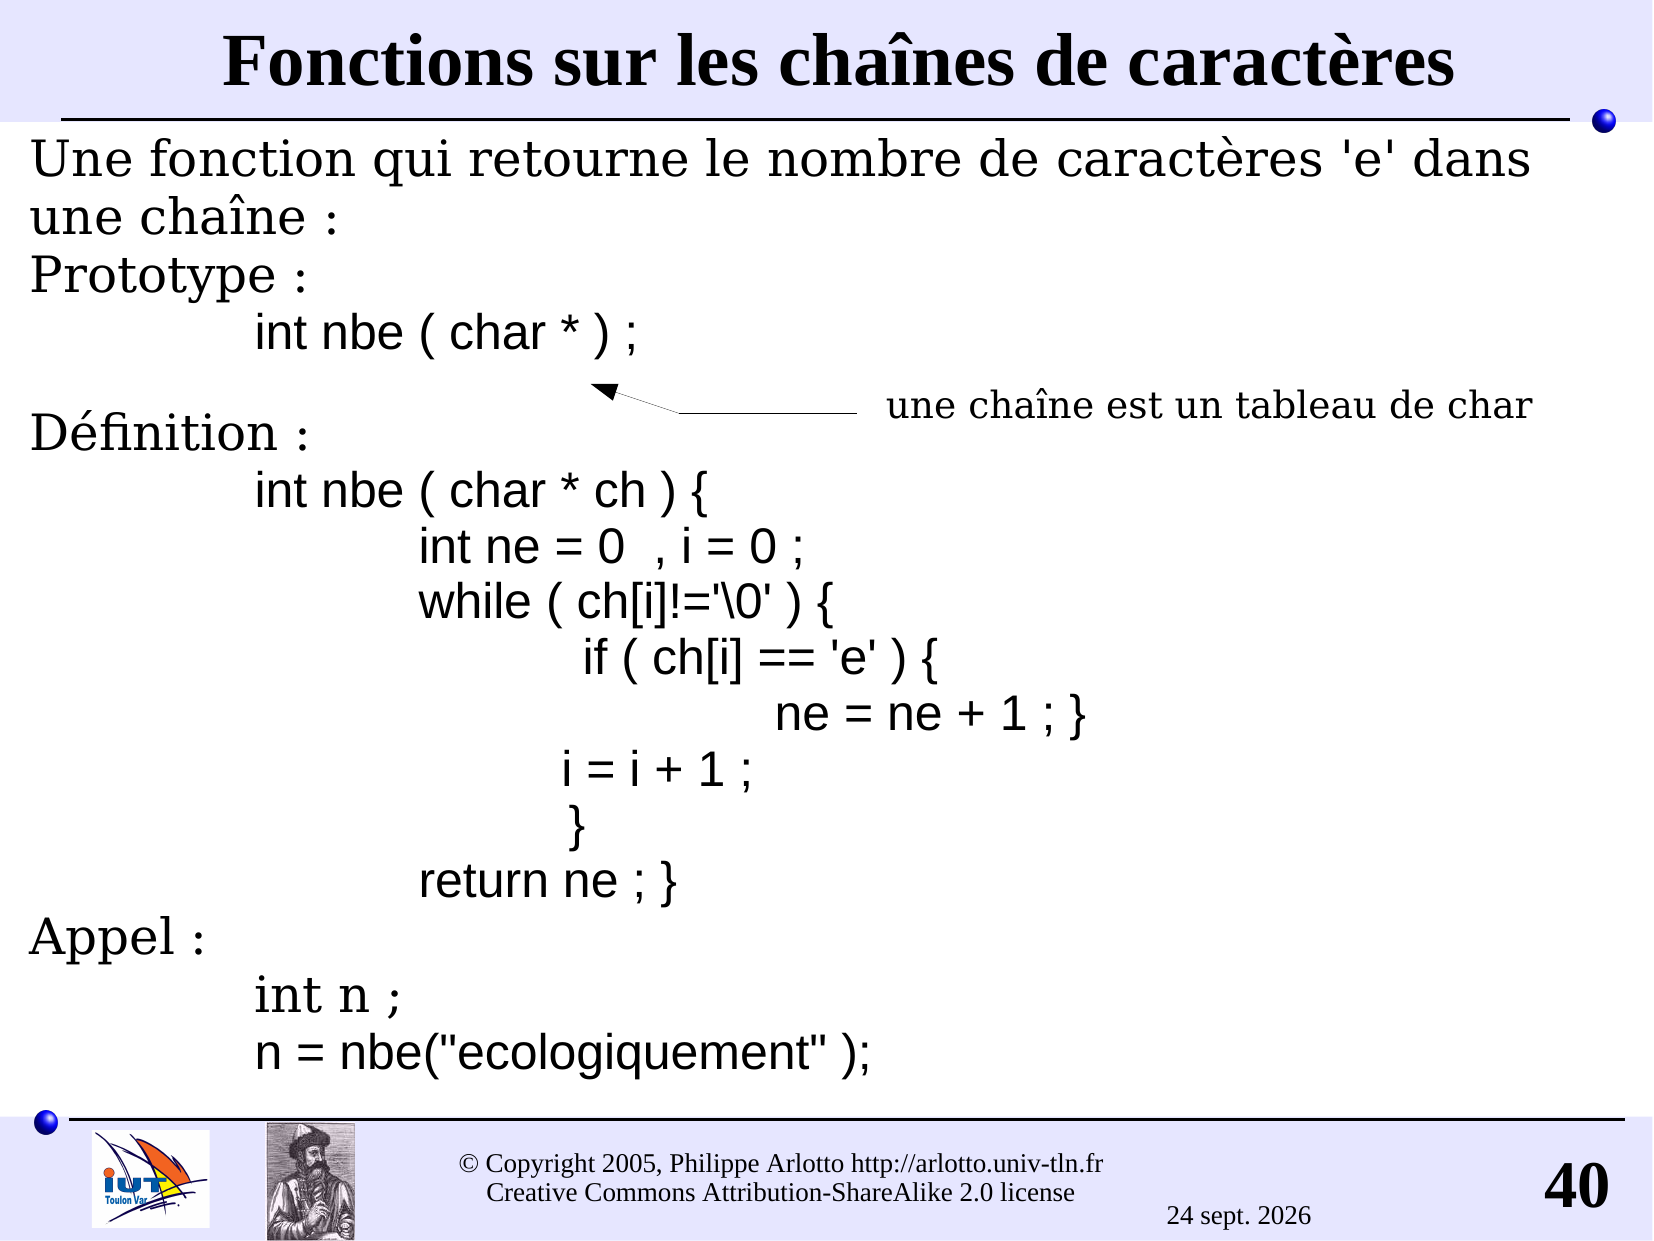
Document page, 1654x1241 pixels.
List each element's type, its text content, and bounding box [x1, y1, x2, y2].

text_box une chaîne est un tableau de char [885, 383, 1534, 428]
text_box Une fonction qui retourne le nombre de caractères 'e' dans une chaîne : Prototype : int nbe ( char * ) ; Définition : int nbe ( char * ch ) { int ne = 0 , i = 0 ; while ( ch[i]!='\0' ) { if ( ch[i] == 'e' ) { ne = ne + 1 ; } i = i + 1 ; } return ne ; } Appel : int n ; n = nbe("ecologiquement" ); [29, 129, 1534, 1088]
picture [265, 1122, 355, 1241]
title Fonctions sur les chaînes de caractères [95, 11, 1585, 110]
